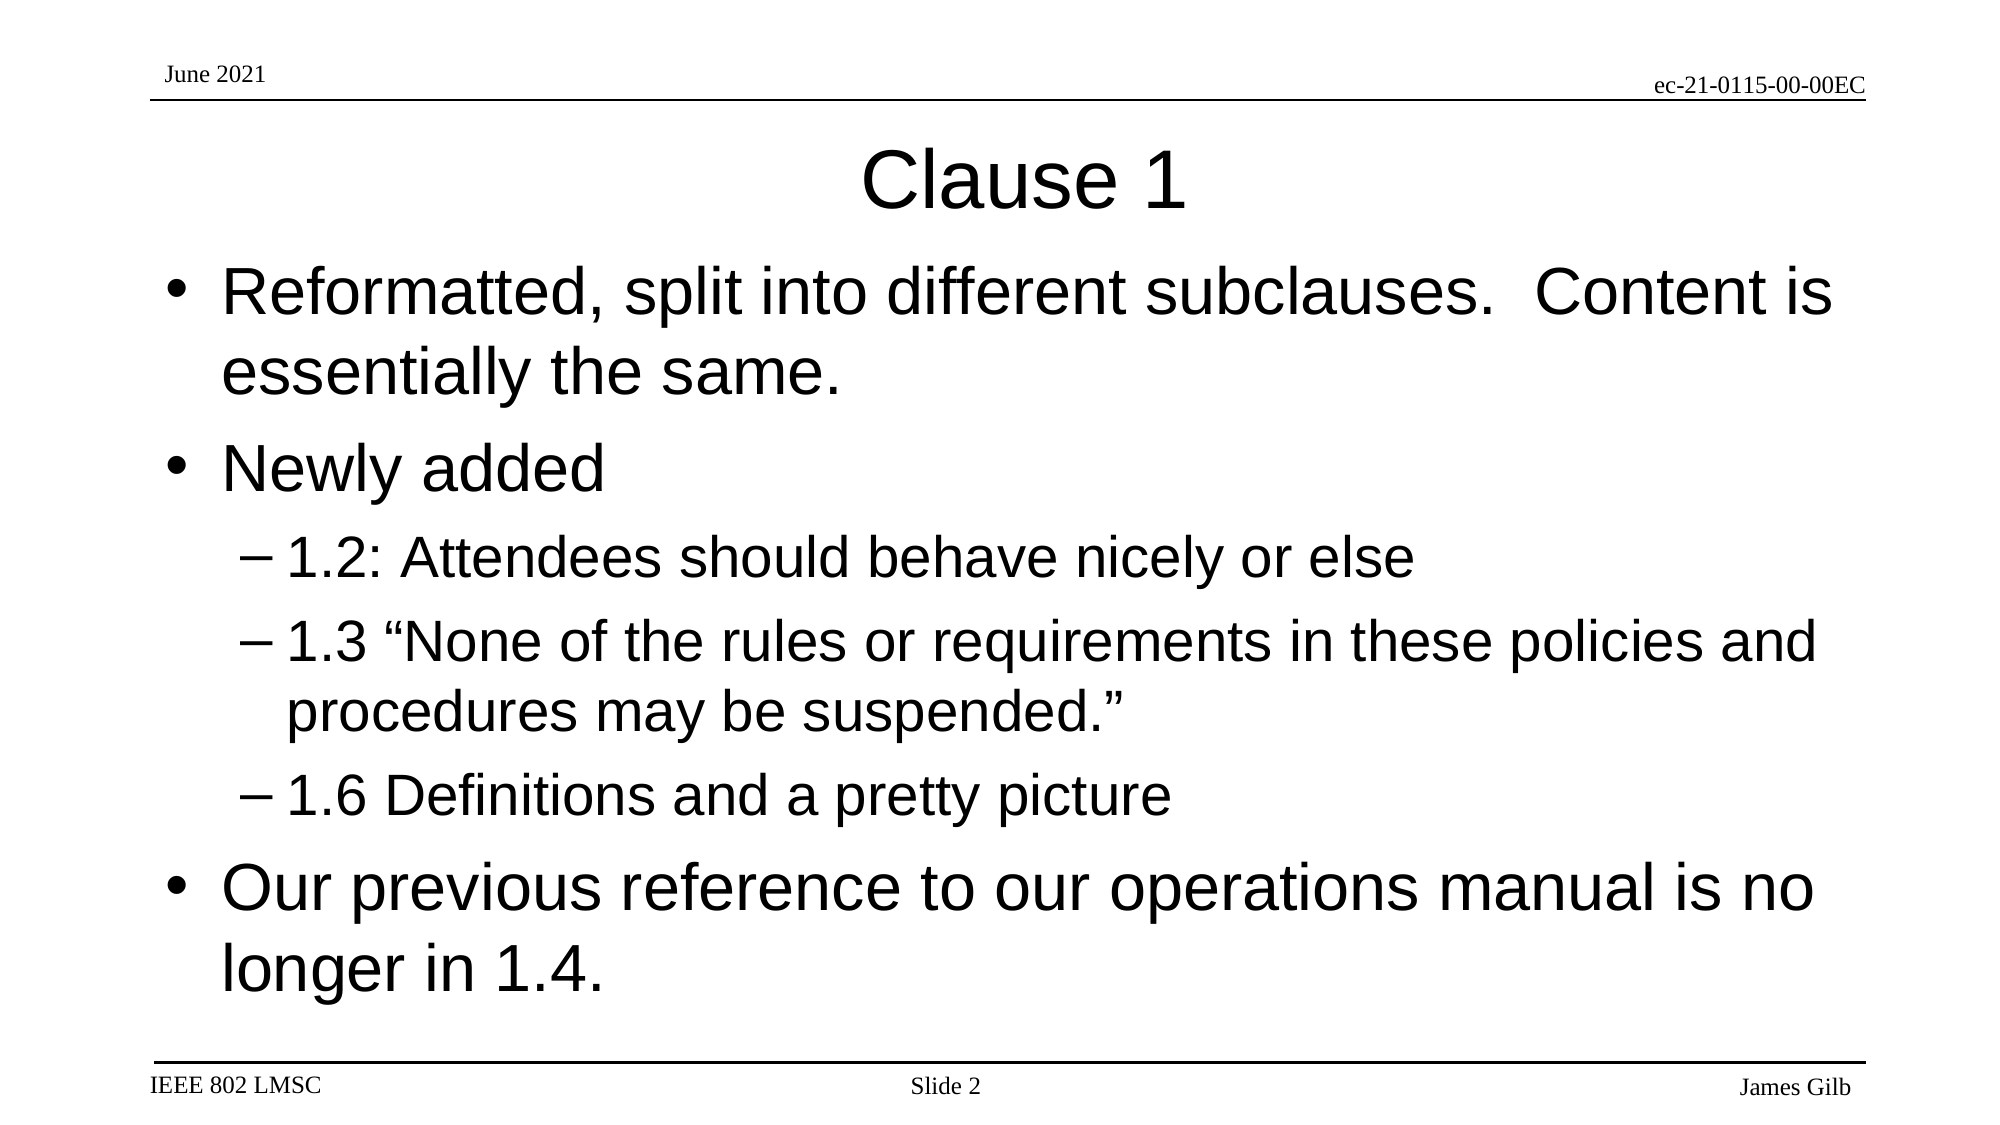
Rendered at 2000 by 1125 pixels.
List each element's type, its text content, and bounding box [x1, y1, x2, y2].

list Reformatted, split into different subclauses. Content is essentially the same. Newly added 1.2: Attendees should behave nicely or else 1.3 “None of the rules or requirements in these policies and procedures may be suspended.” 1.6 Definitions and a pretty picture Our previous reference to our operations manual is no longer in 1.4. [149, 239, 1900, 1051]
title Clause 1 [149, 112, 1900, 238]
